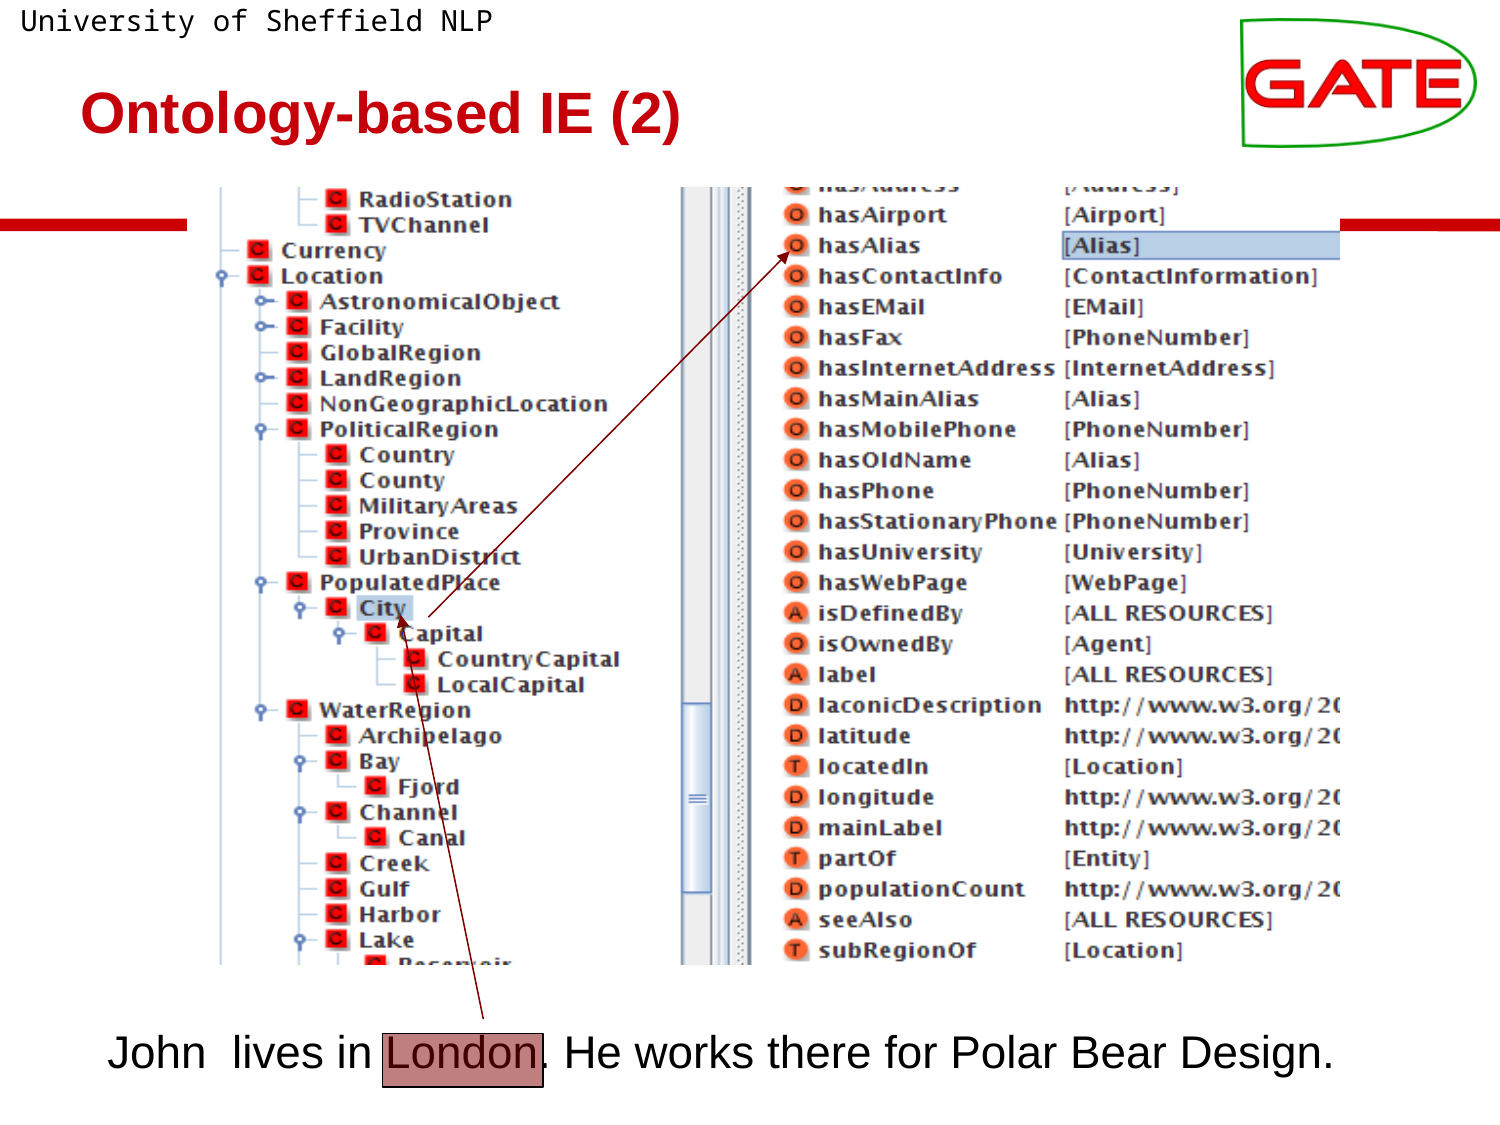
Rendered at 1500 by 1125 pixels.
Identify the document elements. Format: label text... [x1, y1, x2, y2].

picture [1240, 18, 1477, 148]
text_box John lives in London. He works there for Polar Bear Design. [107, 1017, 1388, 1124]
text_box [382, 1033, 544, 1088]
title Ontology-based IE (2) [80, 26, 1430, 201]
picture [187, 187, 1340, 965]
